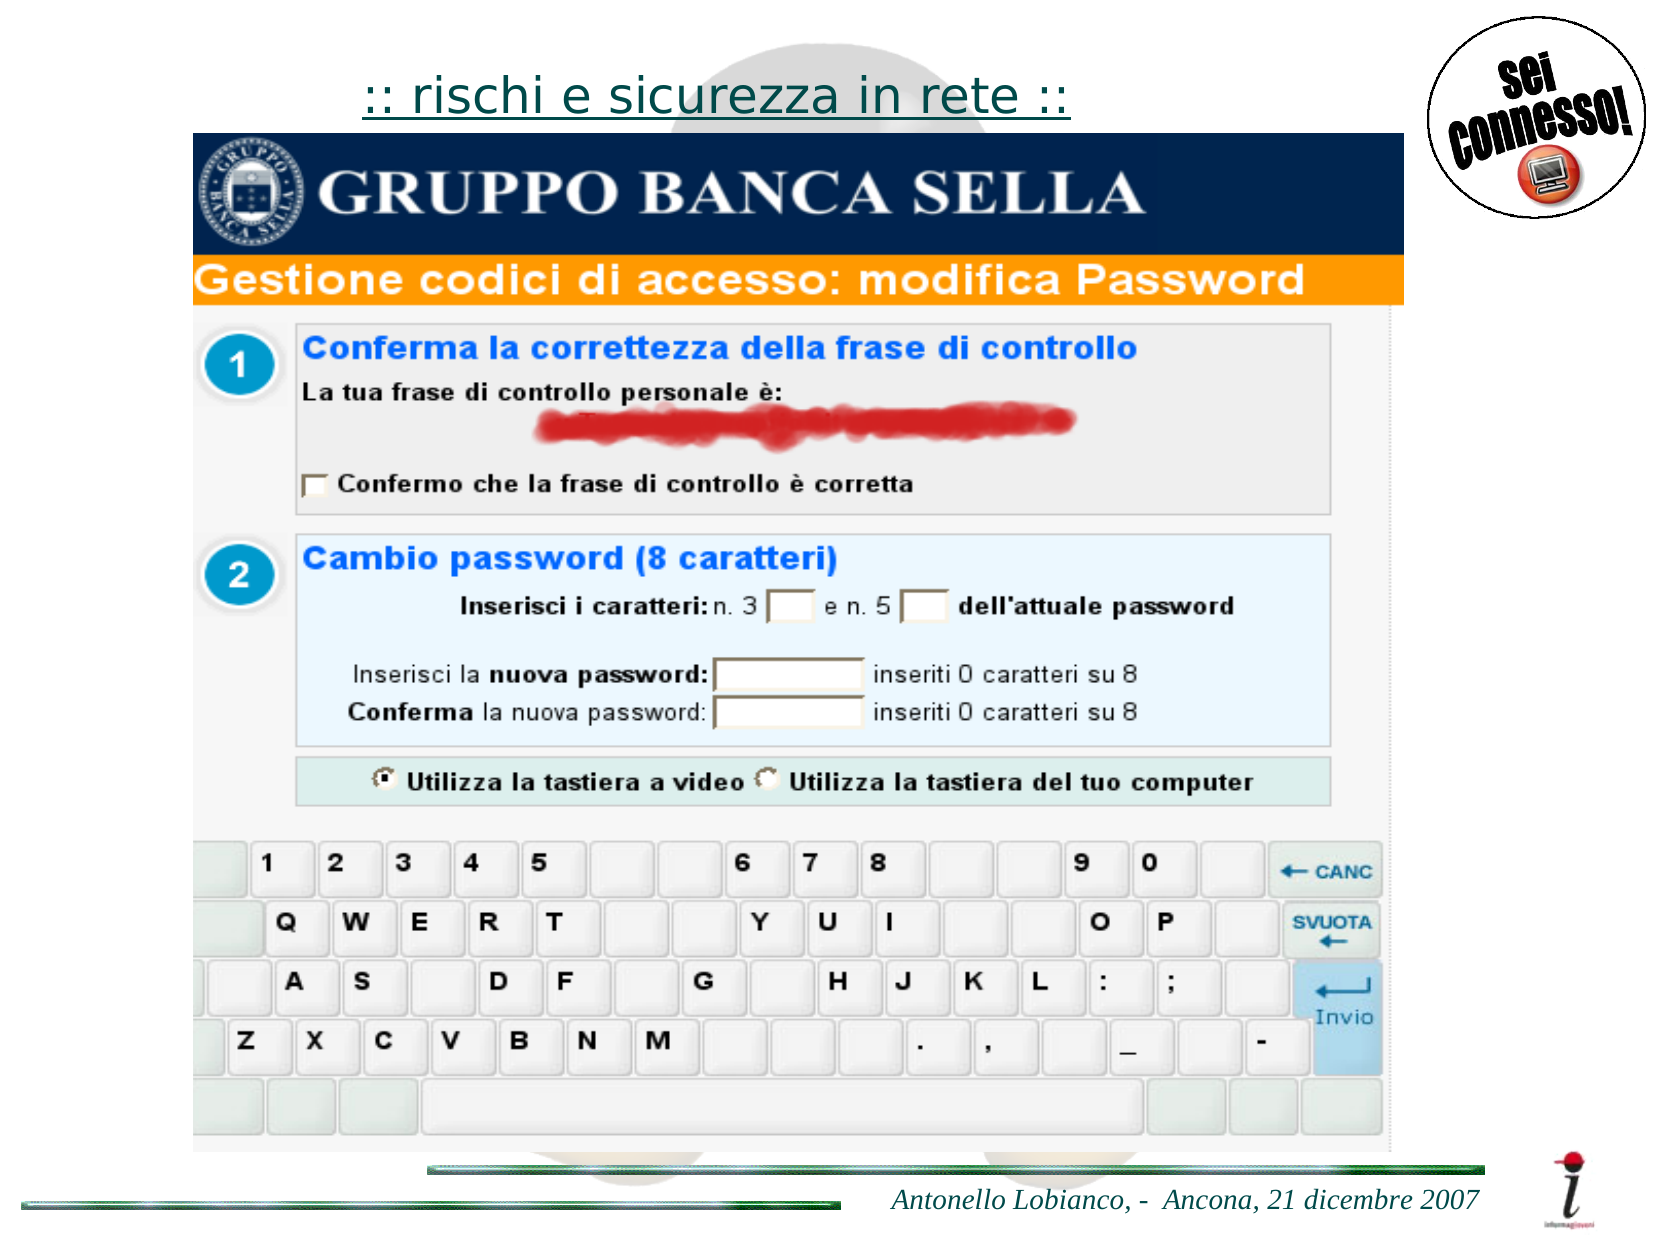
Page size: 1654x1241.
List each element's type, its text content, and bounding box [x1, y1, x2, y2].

picture [1538, 1147, 1604, 1235]
picture [193, 133, 1404, 1152]
picture [21, 1201, 841, 1210]
picture [427, 1165, 1485, 1175]
title :: rischi e sicurezza in rete :: [29, 59, 1404, 134]
picture [1425, 15, 1646, 219]
